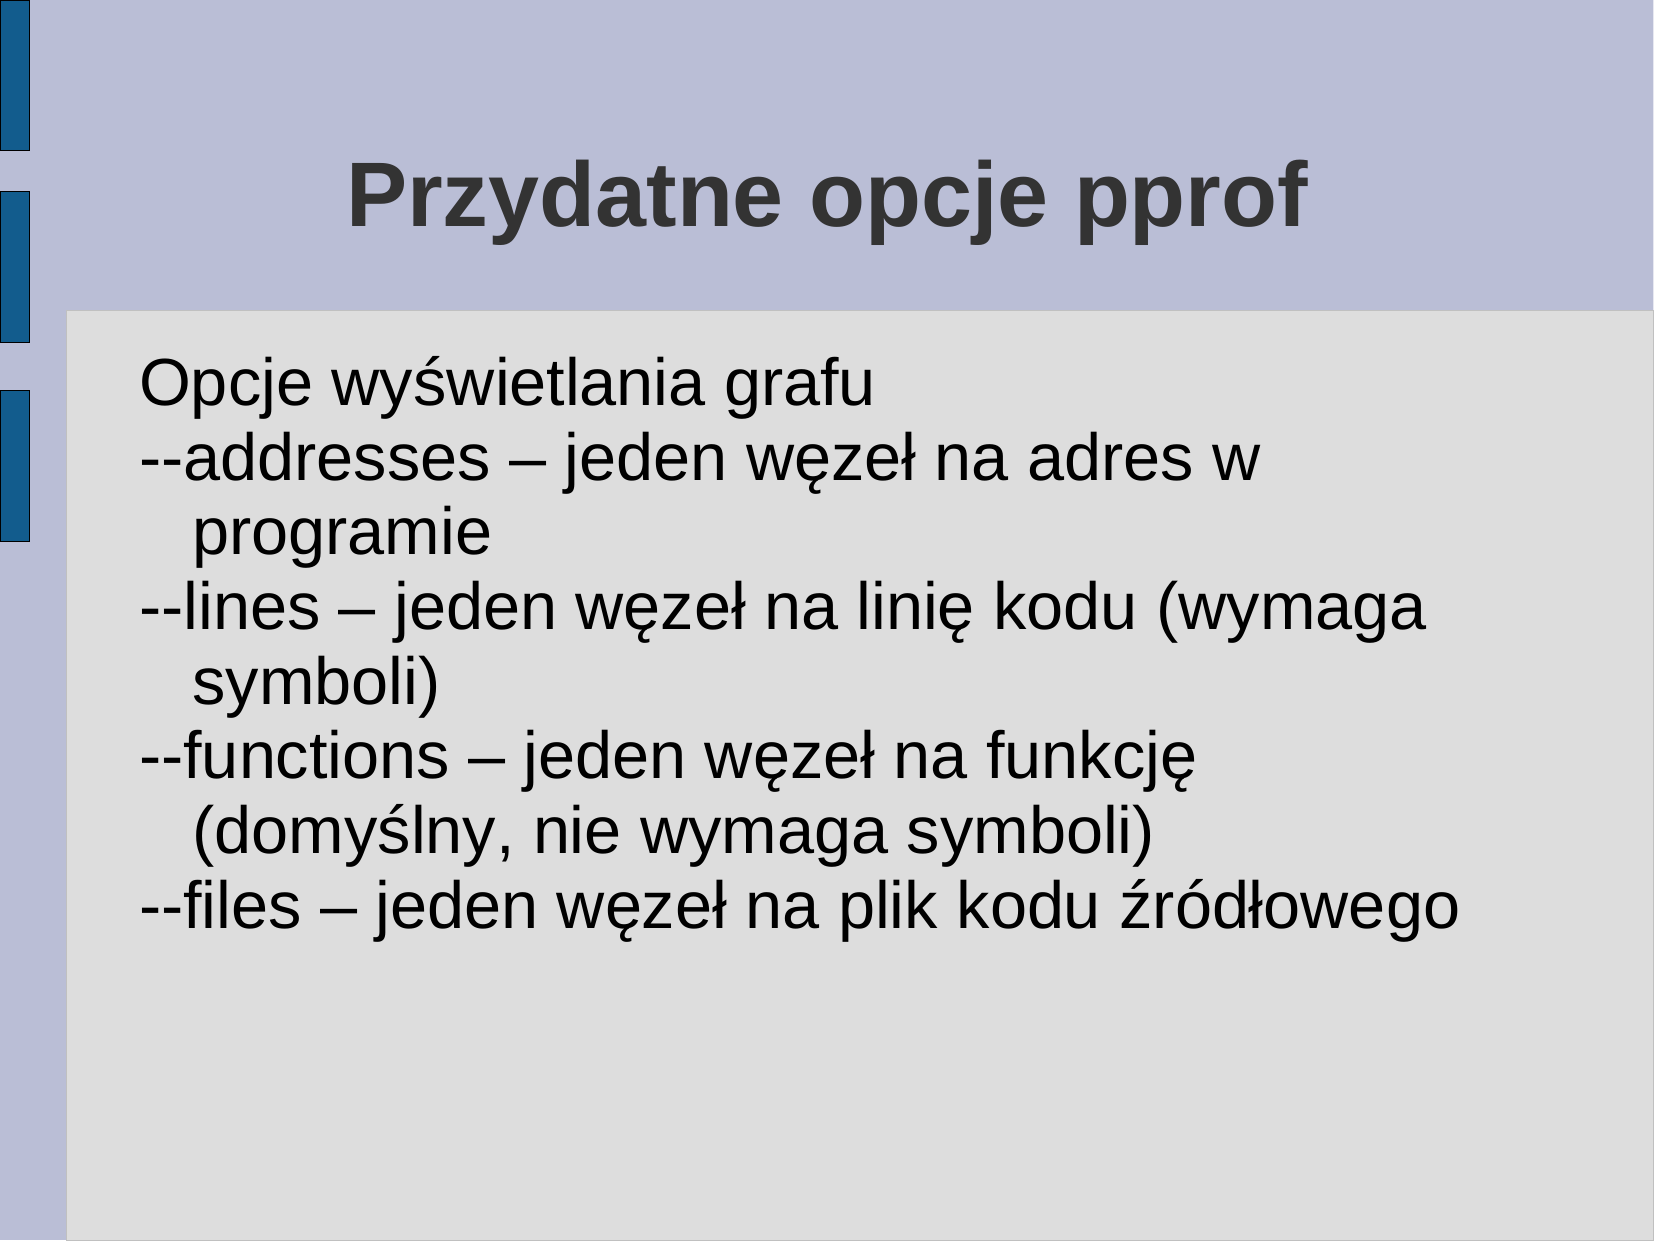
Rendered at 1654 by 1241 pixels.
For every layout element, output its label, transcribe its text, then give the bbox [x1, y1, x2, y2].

list Opcje wyświetlania grafu --addresses – jeden węzeł na adres w programie --lines – jeden węzeł na linię kodu (wymaga symboli) --functions – jeden węzeł na funkcję (domyślny, nie wymaga symboli) --files – jeden węzeł na plik kodu źródłowego [121, 344, 1534, 1127]
title Przydatne opcje pprof [121, 91, 1534, 299]
